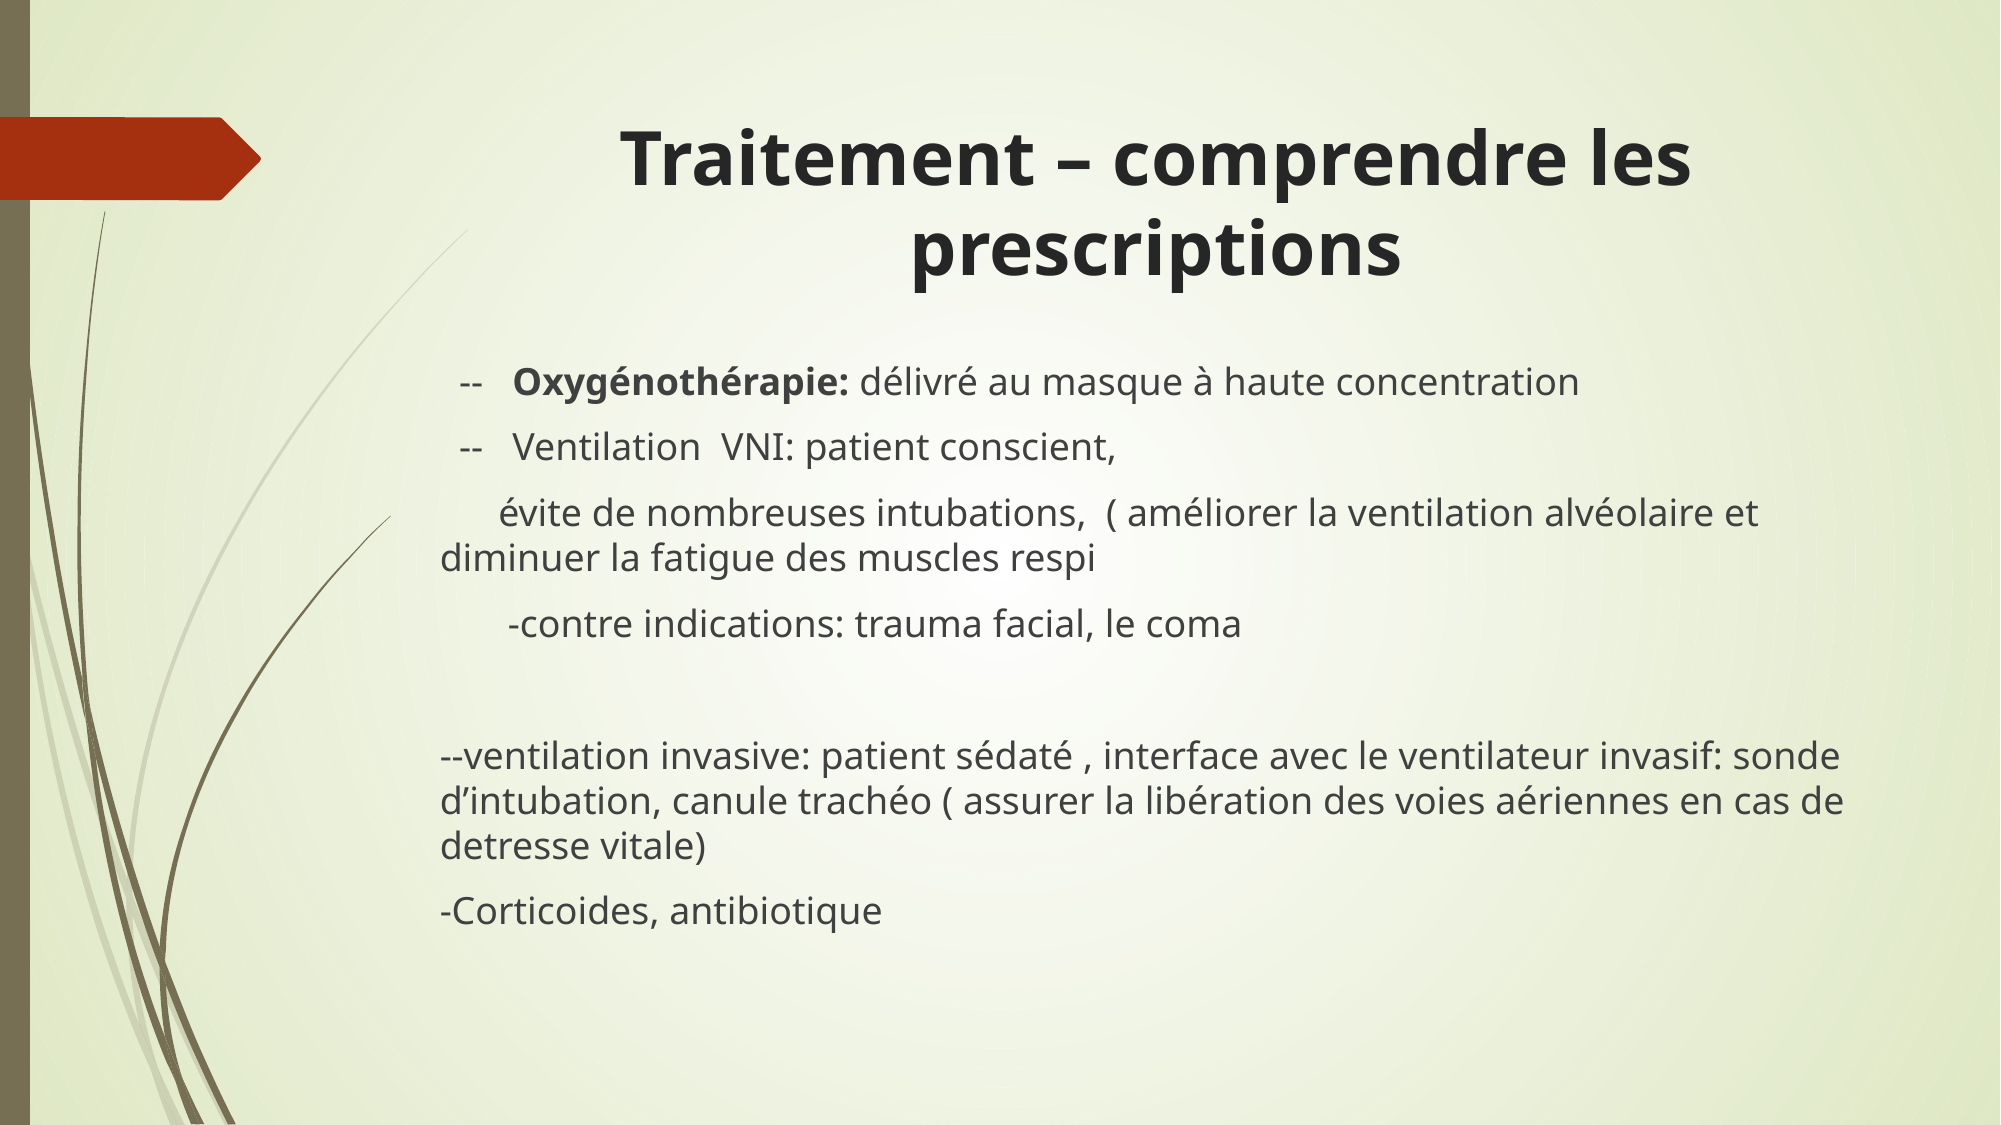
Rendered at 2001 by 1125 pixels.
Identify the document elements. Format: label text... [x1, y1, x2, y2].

title Traitement – comprendre les prescriptions [425, 102, 1888, 313]
list -- Oxygénothérapie: délivré au masque à haute concentration -- Ventilation VNI: patient conscient, évite de nombreuses intubations, ( améliorer la ventilation alvéolaire et diminuer la fatigue des muscles respi -contre indications: trauma facial, le coma --ventilation invasive: patient sédaté , interface avec le ventilateur invasif: sonde d’intubation, canule trachéo ( assurer la libération des voies aériennes en cas de detresse vitale) -Corticoides, antibiotique [424, 350, 1888, 970]
